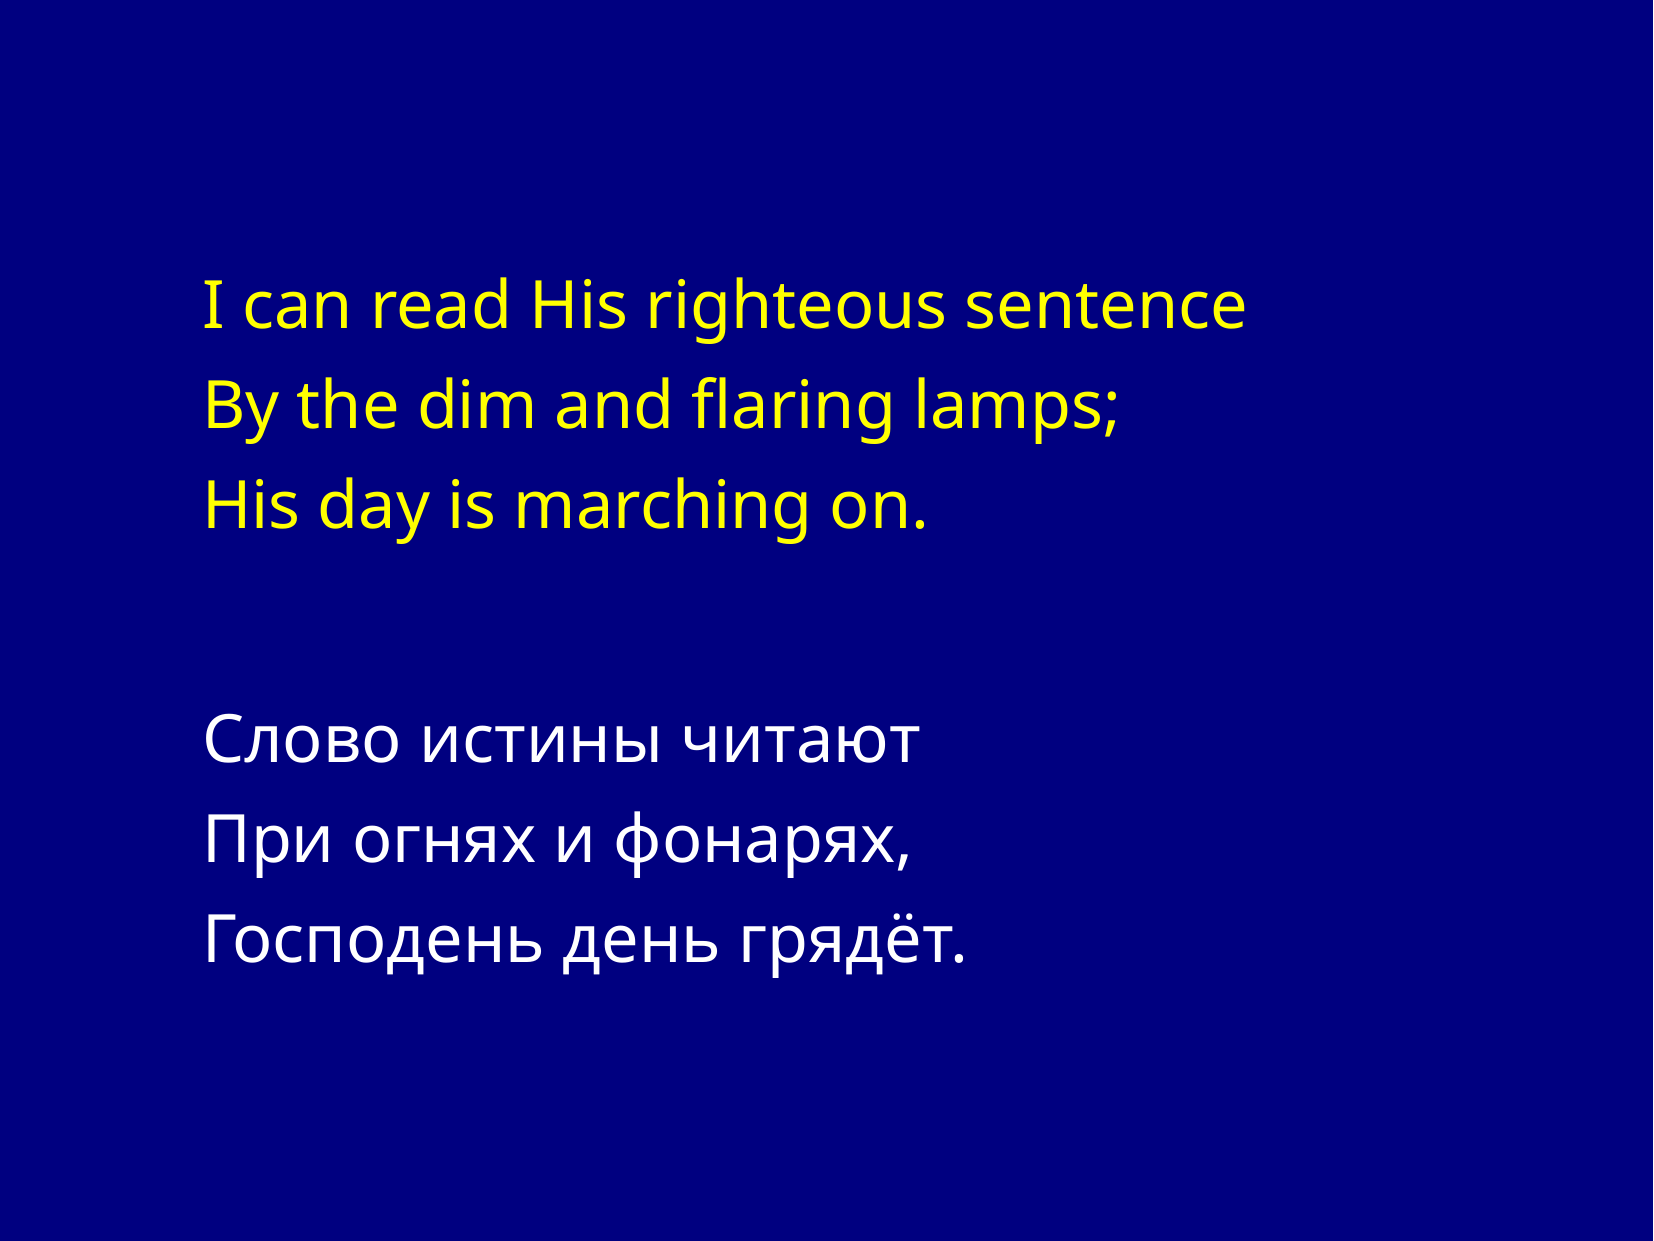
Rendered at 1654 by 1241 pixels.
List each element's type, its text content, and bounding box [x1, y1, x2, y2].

text_box I can read His righteous sentence By the dim and flaring lamps; His day is marching on. [75, 150, 1576, 638]
text_box Слово истины читают При огнях и фонарях, Господень день грядёт. [75, 675, 1576, 1163]
